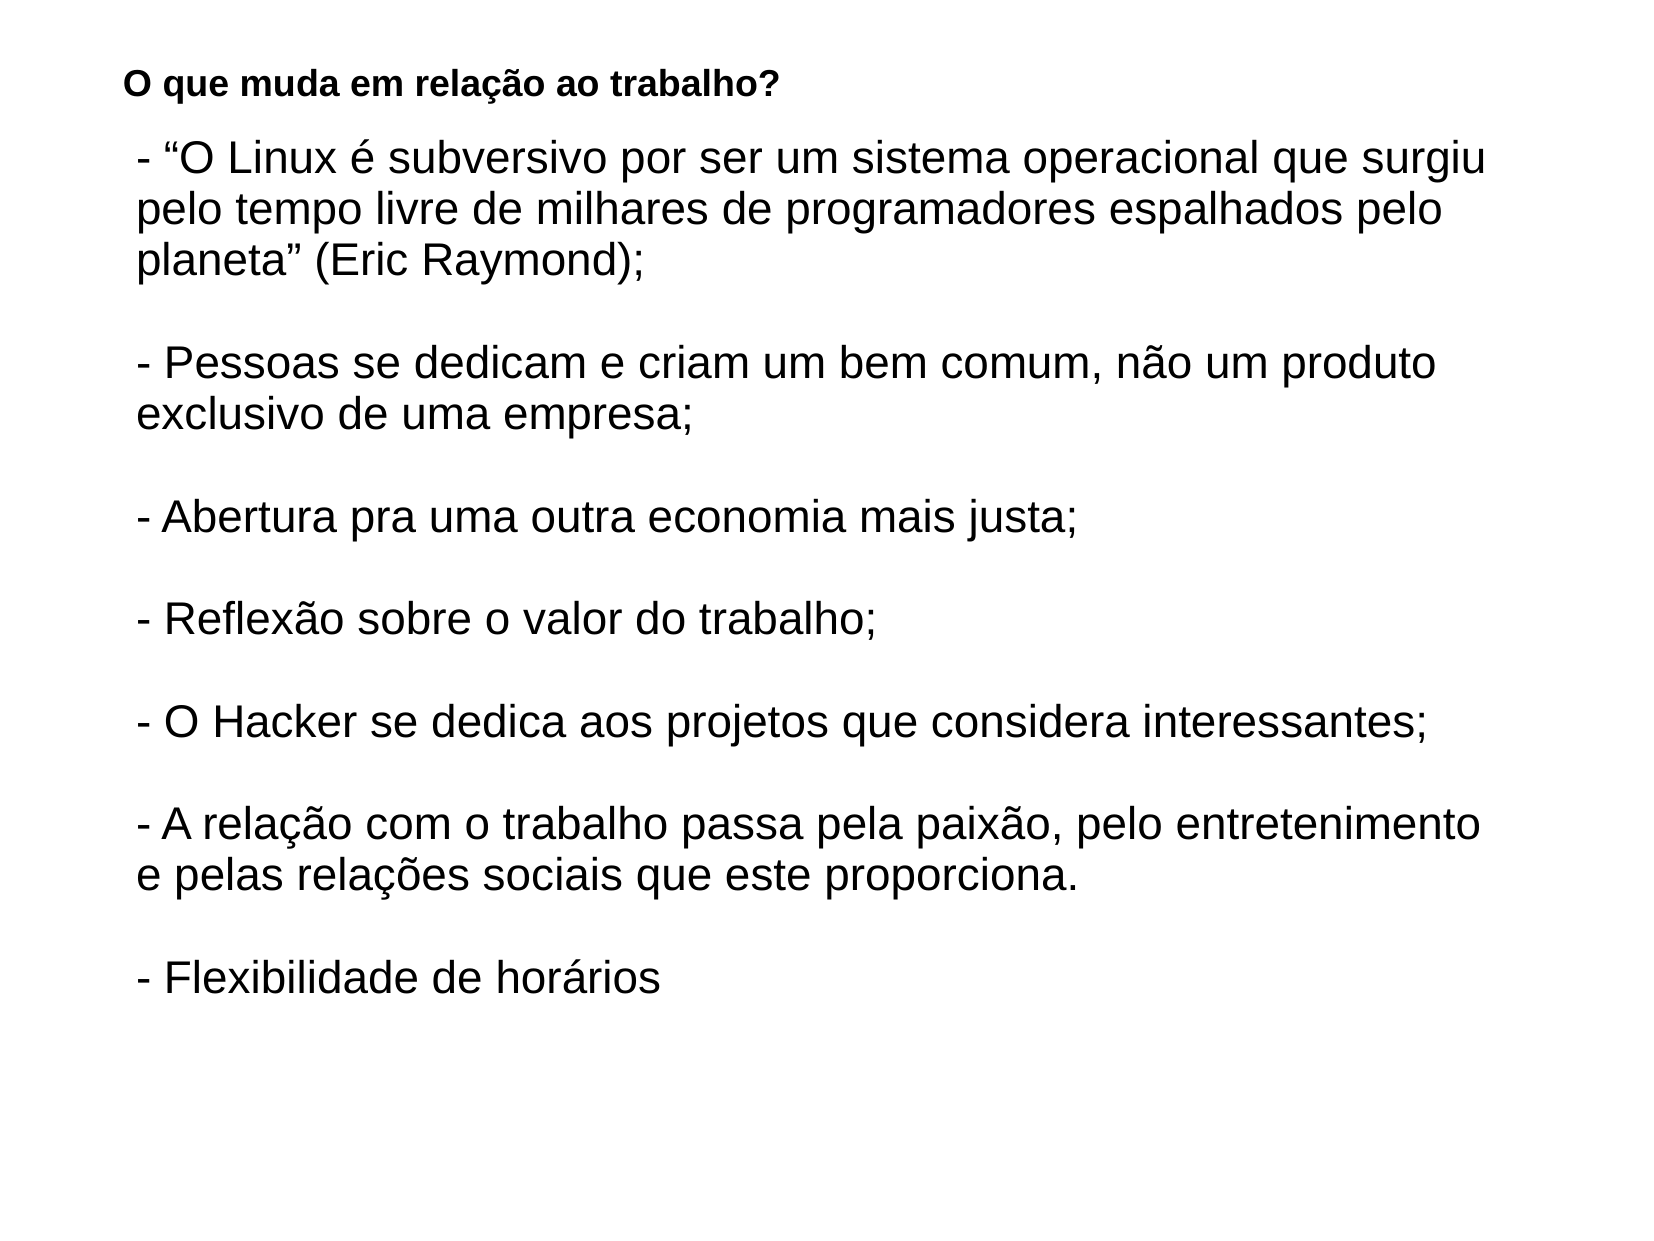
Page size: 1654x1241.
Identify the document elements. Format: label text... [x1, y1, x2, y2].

text_box - “O Linux é subversivo por ser um sistema operacional que surgiu pelo tempo livre de milhares de programadores espalhados pelo planeta” (Eric Raymond); - Pessoas se dedicam e criam um bem comum, não um produto exclusivo de uma empresa; - Abertura pra uma outra economia mais justa; - Reflexão sobre o valor do trabalho; - O Hacker se dedica aos projetos que considera interessantes; - A relação com o trabalho passa pela paixão, pelo entretenimento e pelas relações sociais que este proporciona. - Flexibilidade de horários [121, 124, 1510, 1108]
text_box O que muda em relação ao trabalho? [108, 54, 798, 178]
